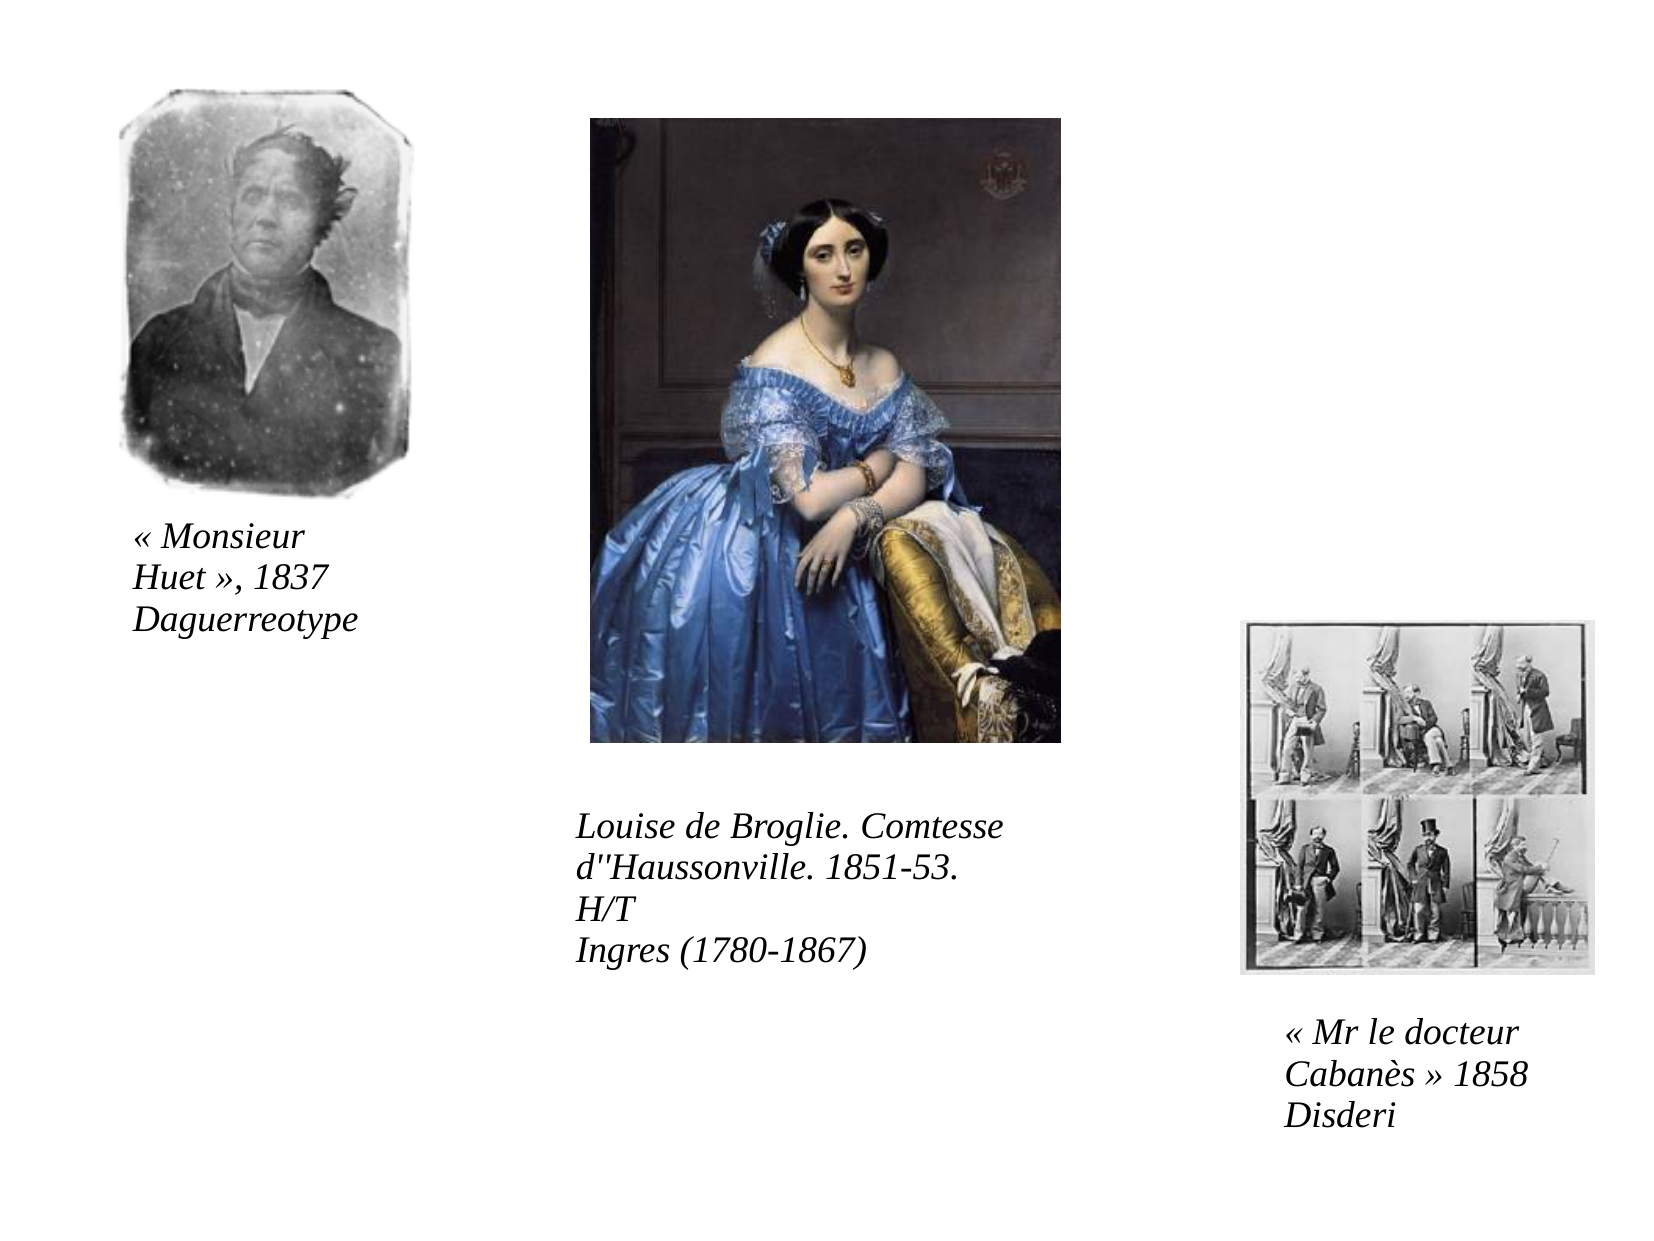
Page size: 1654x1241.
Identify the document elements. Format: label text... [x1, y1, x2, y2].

picture [1240, 620, 1595, 975]
picture [118, 88, 414, 502]
picture [590, 118, 1061, 744]
text_box « Monsieur Huet », 1837 Daguerreotype [118, 507, 414, 650]
text_box « Mr le docteur Cabanès » 1858 Disderi [1269, 1003, 1565, 1211]
text_box Louise de Broglie. Comtesse d''Haussonville. 1851-53. H/T Ingres (1780-1867) [561, 797, 1063, 983]
